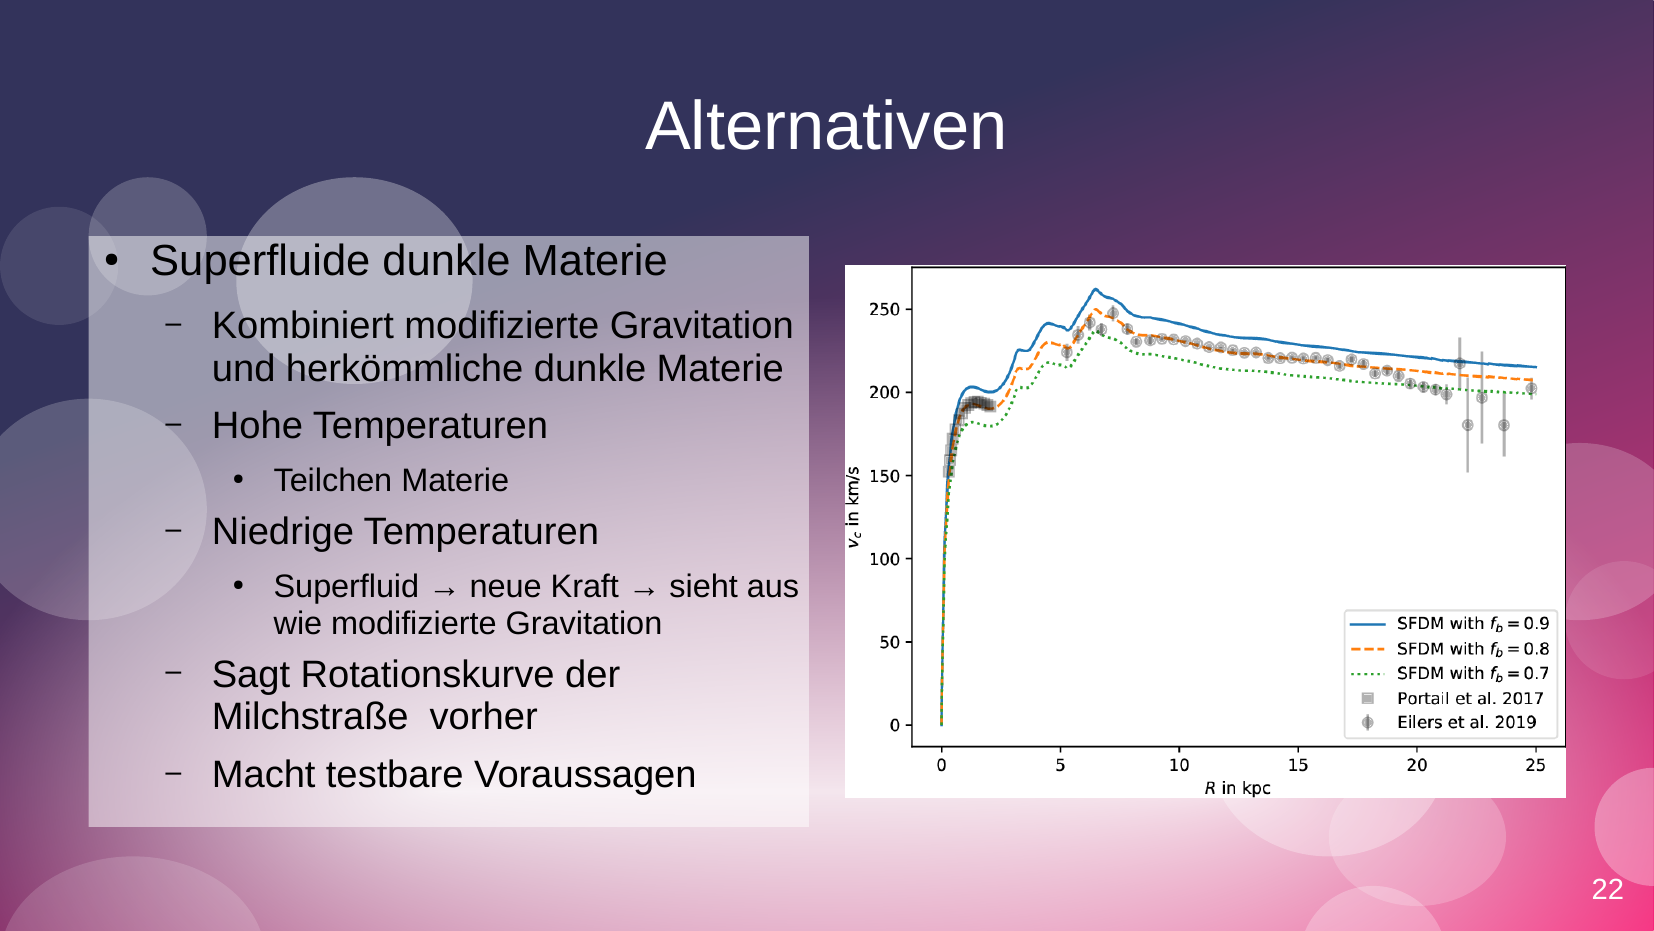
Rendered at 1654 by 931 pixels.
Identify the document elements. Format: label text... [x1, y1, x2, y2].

picture [845, 265, 1566, 798]
list Superfluide dunkle Materie Kombiniert modifizierte Gravitation und herkömmliche dunkle Materie Hohe Temperaturen Teilchen Materie Niedrige Temperaturen Superfluid → neue Kraft → sieht aus wie modifizierte Gravitation Sagt Rotationskurve der Milchstraße vorher Macht testbare Voraussagen [88, 236, 809, 827]
title Alternativen [88, 44, 1565, 207]
